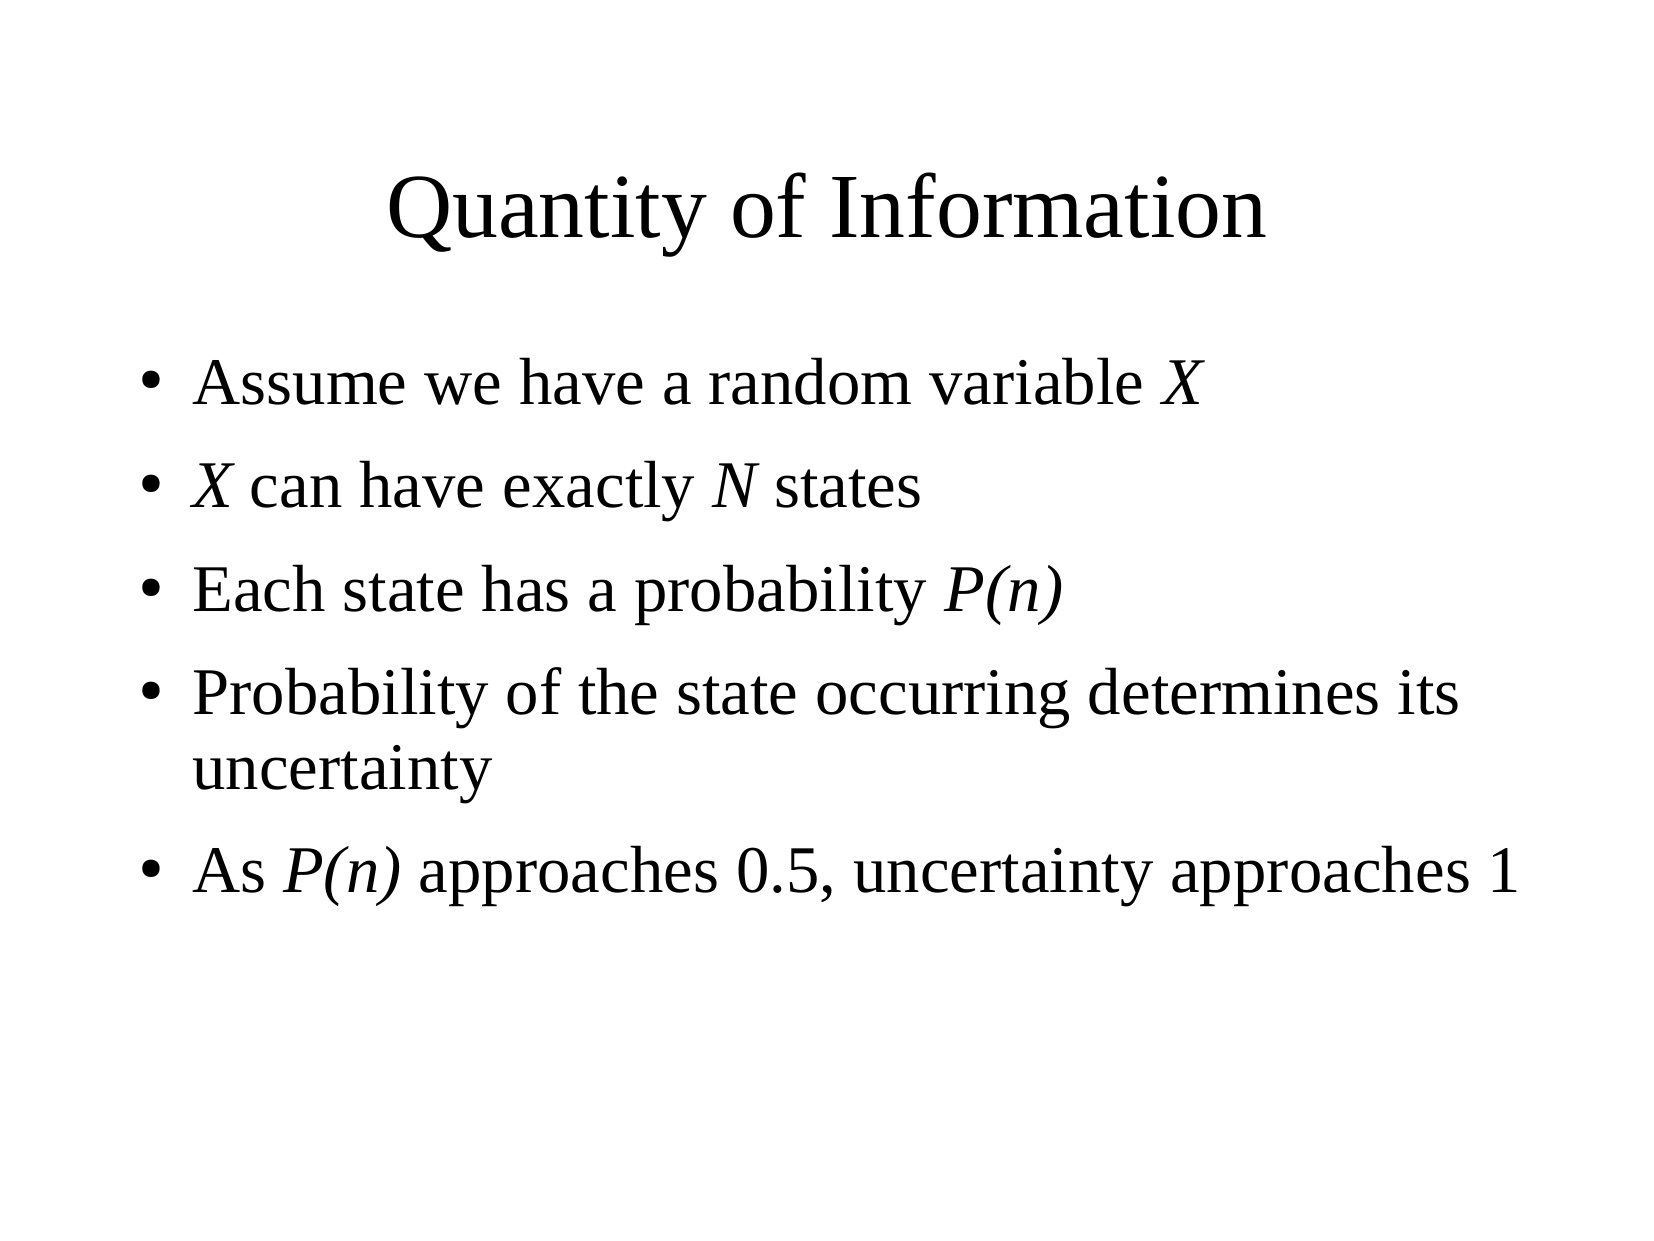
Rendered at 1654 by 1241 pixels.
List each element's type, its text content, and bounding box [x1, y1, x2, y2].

title Quantity of Information [121, 102, 1534, 311]
list Assume we have a random variable X X can have exactly N states Each state has a probability P(n) Probability of the state occurring determines its uncertainty As P(n) approaches 0.5, uncertainty approaches 1 [121, 344, 1534, 1127]
